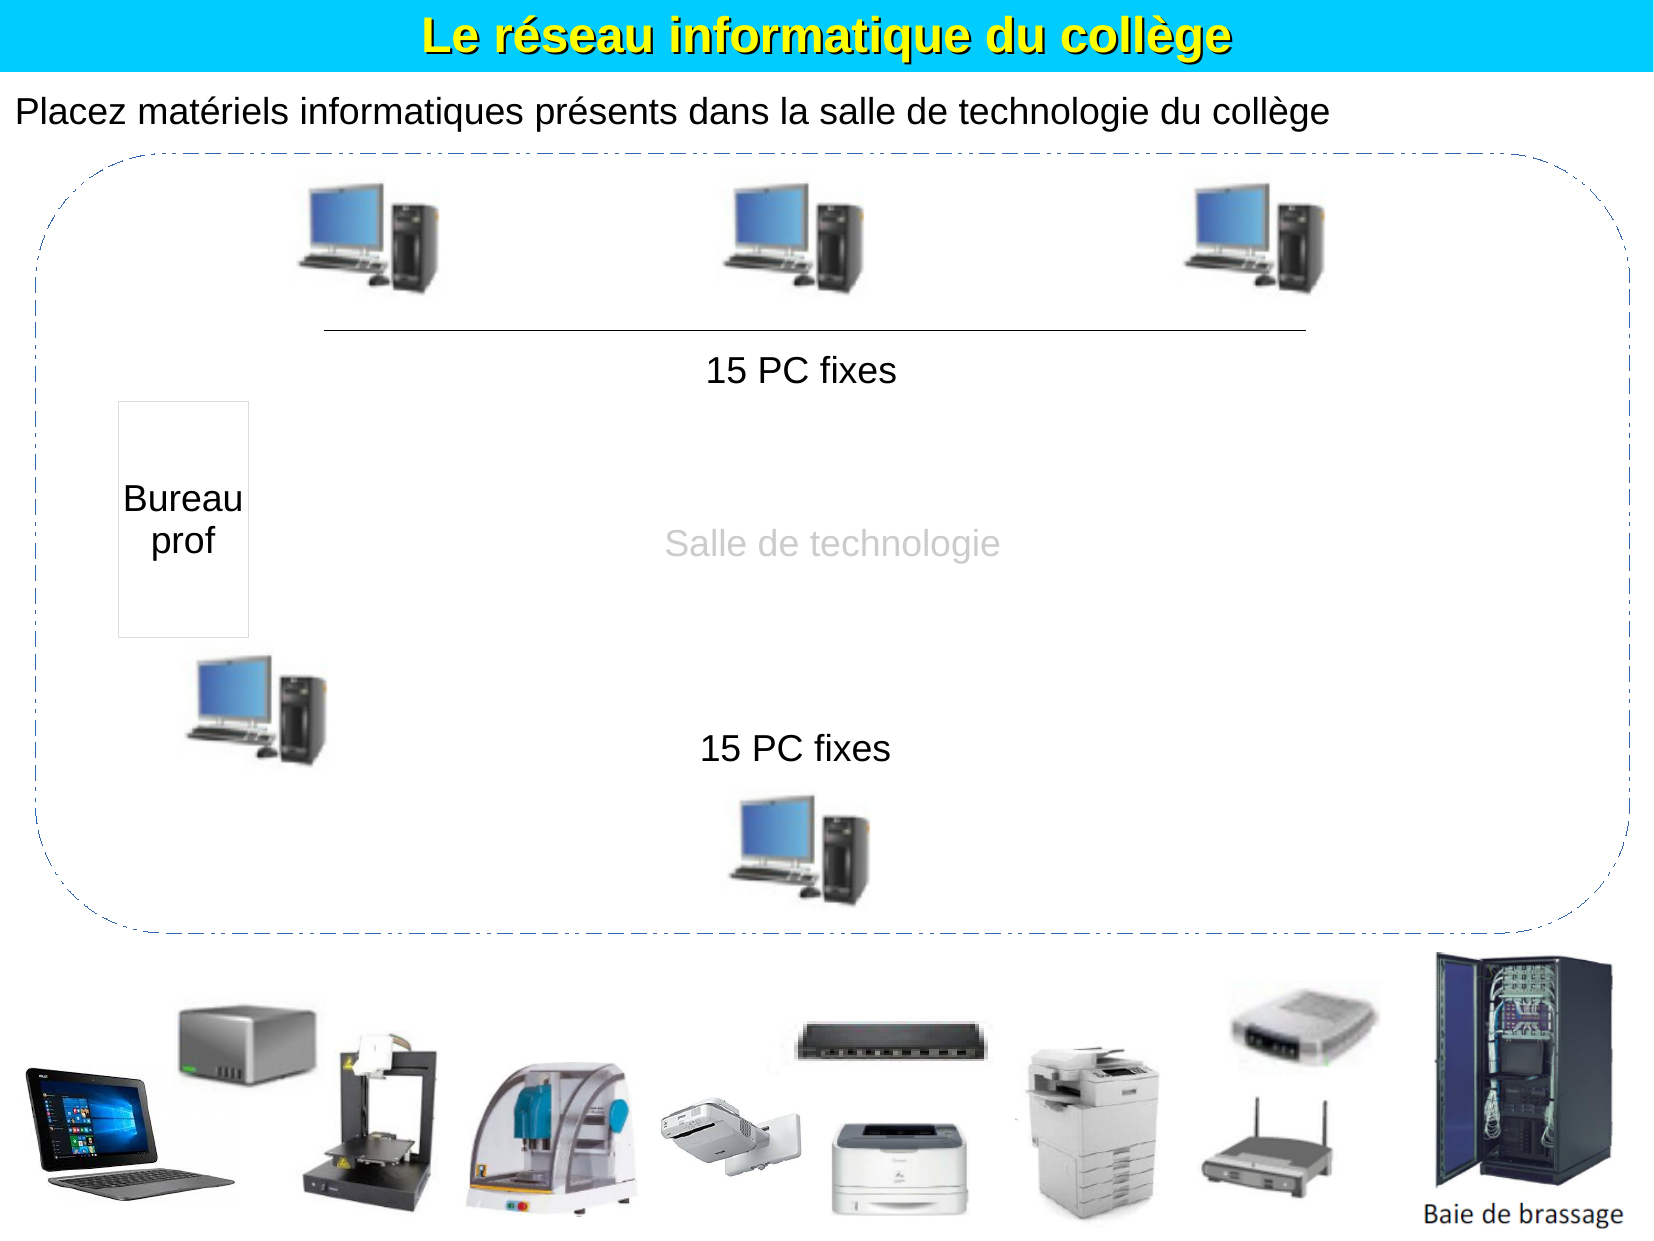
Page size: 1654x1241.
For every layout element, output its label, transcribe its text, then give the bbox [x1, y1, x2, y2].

picture [1226, 980, 1381, 1075]
text_box Le réseau informatique du collège [0, 0, 1654, 72]
picture [23, 992, 449, 1217]
picture [714, 165, 880, 308]
picture [649, 1003, 1183, 1229]
text_box 15 PC fixes [685, 720, 922, 778]
picture [1418, 951, 1628, 1238]
text_box Salle de technologie [35, 153, 1630, 934]
text_box 15 PC fixes [690, 342, 928, 400]
picture [460, 1062, 638, 1217]
text_box Bureau prof [118, 401, 249, 638]
picture [1192, 1086, 1347, 1205]
picture [177, 637, 343, 780]
picture [720, 778, 886, 920]
picture [289, 165, 455, 308]
text_box Placez matériels informatiques présents dans la salle de technologie du collège [0, 82, 1642, 140]
picture [1175, 165, 1341, 308]
